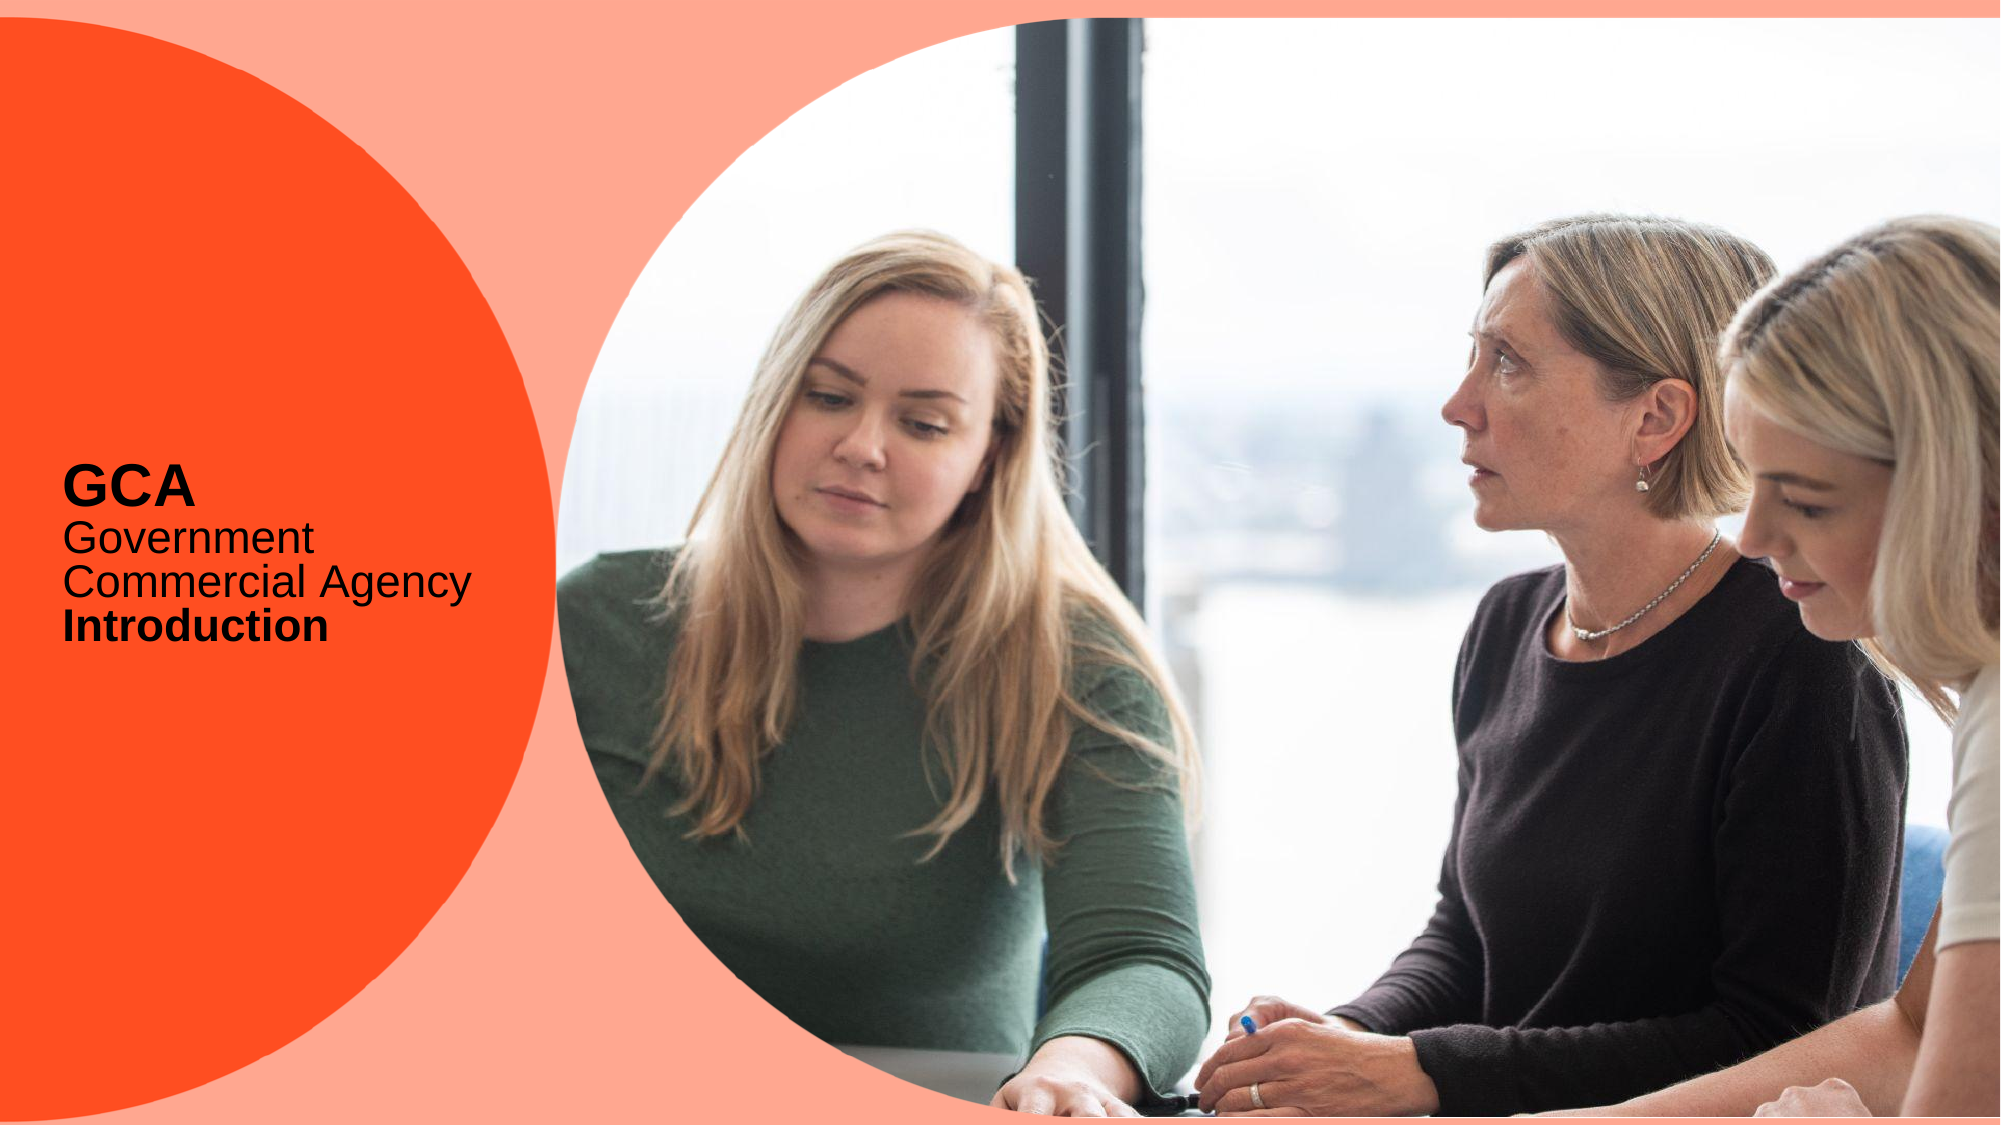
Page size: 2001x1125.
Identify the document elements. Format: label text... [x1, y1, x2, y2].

text_box GCA Government Commercial Agency Introduction [42, 405, 532, 706]
